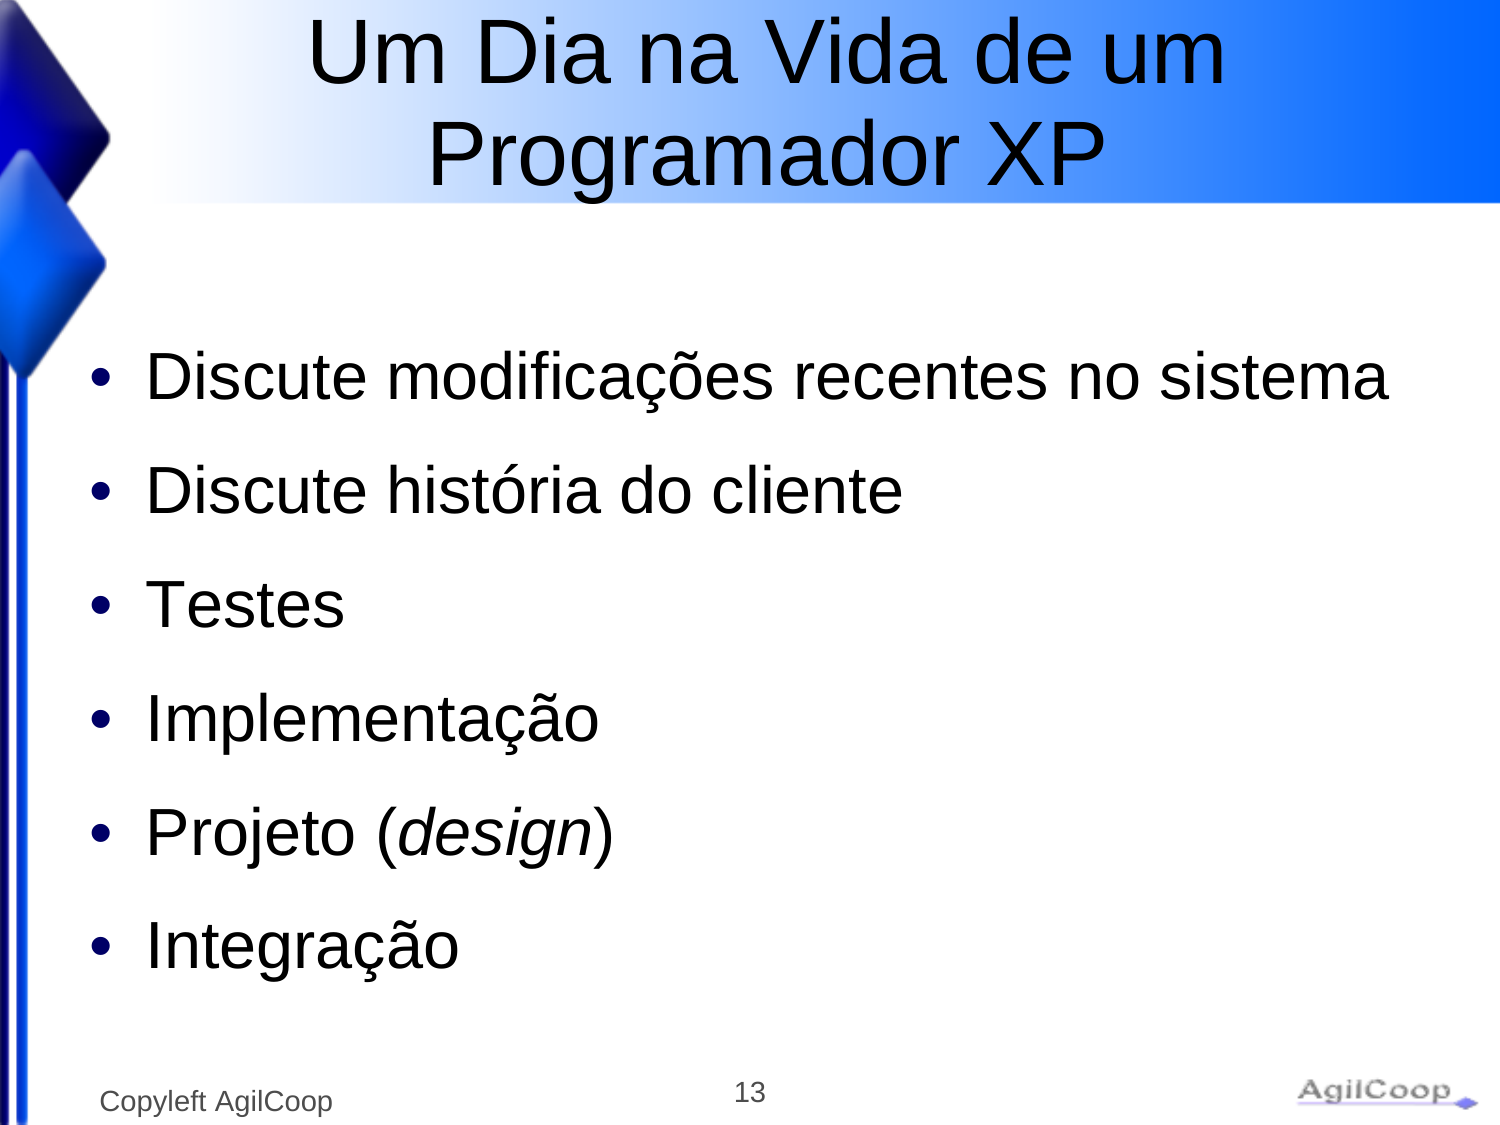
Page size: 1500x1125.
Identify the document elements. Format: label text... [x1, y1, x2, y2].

title Um Dia na Vida de um Programador XP [169, 0, 1367, 216]
picture [0, 0, 1500, 1125]
list Discute modificações recentes no sistema Discute história do cliente Testes Implementação Projeto (design) Integração [74, 309, 1500, 1063]
